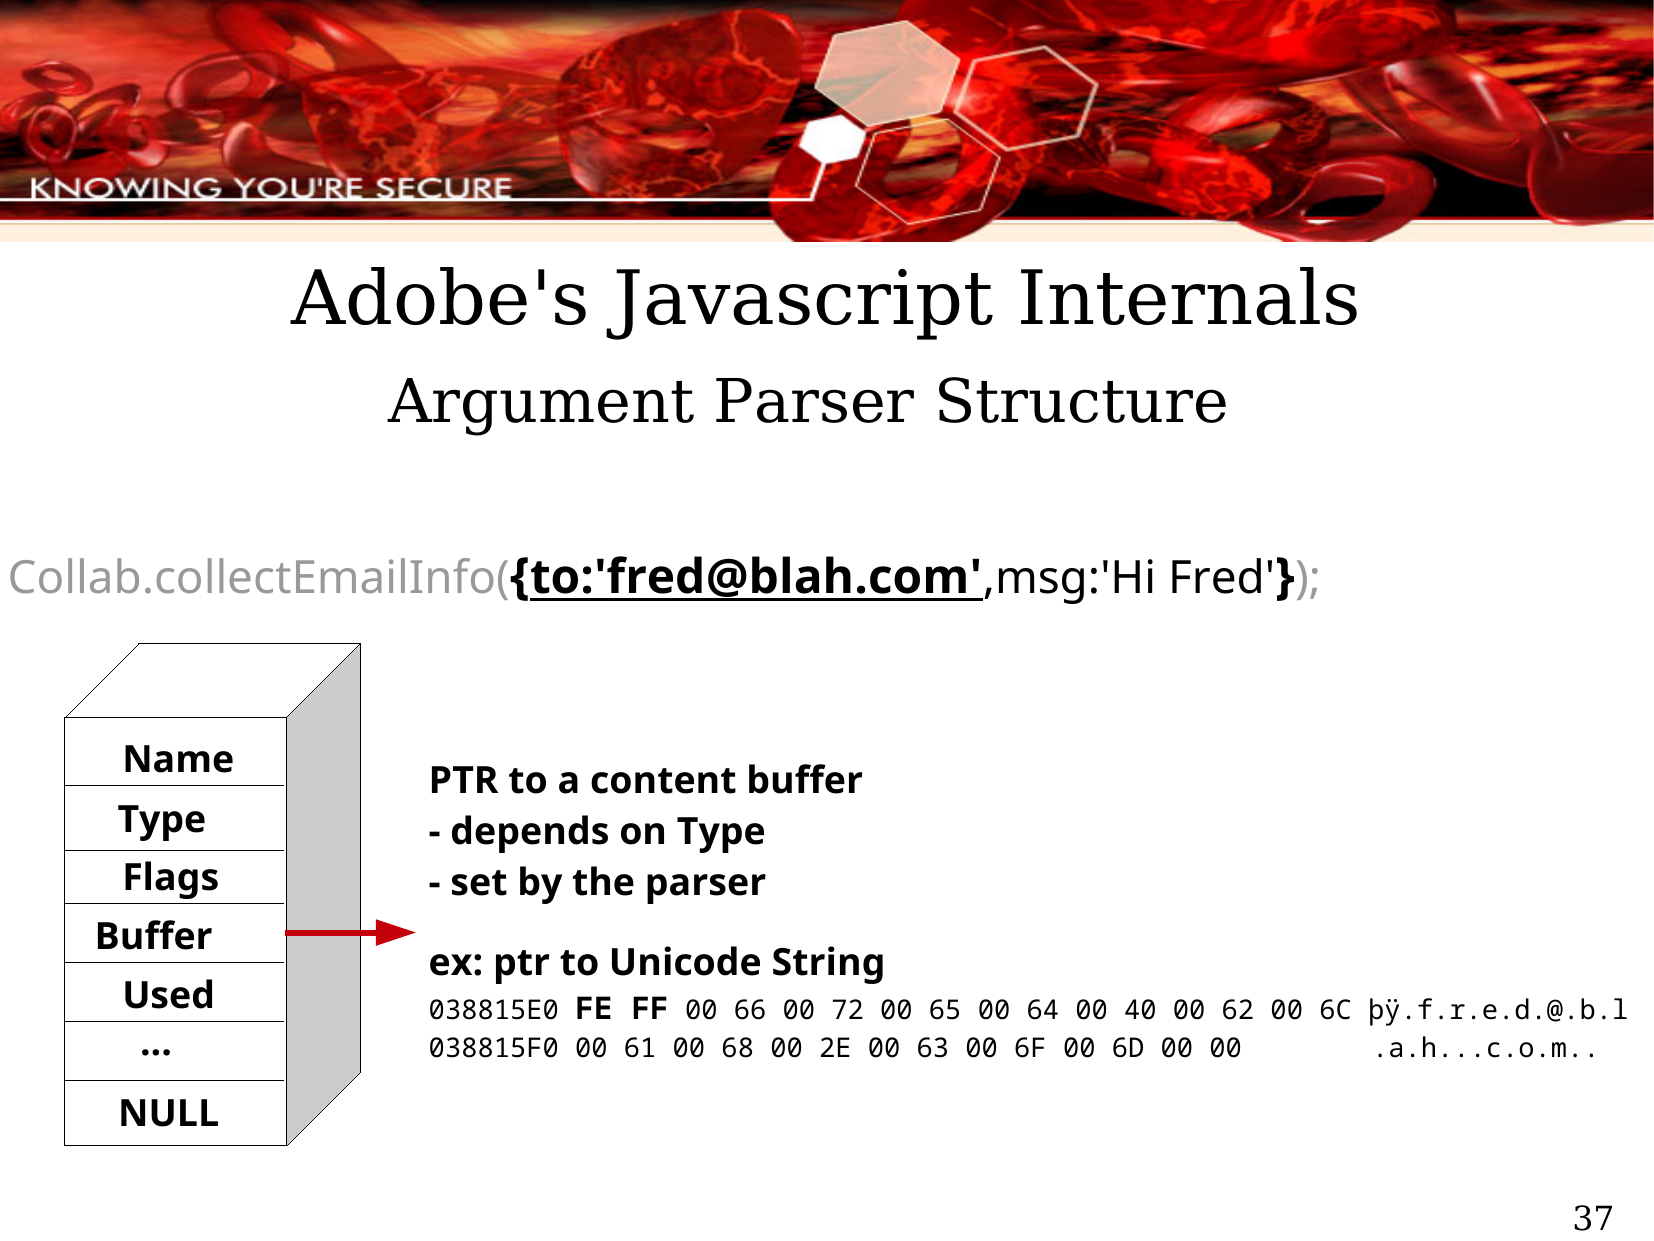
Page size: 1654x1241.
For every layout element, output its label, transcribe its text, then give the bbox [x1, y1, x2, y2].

text_box [64, 643, 361, 1146]
text_box Collab.collectEmailInfo({to:'fred@blah.com',msg:'Hi Fred'}); [4, 537, 1649, 622]
text_box [64, 786, 122, 850]
text_box Buffer [94, 909, 252, 968]
text_box Name [122, 732, 243, 792]
title Adobe's Javascript Internals [0, 195, 1654, 403]
text_box [64, 851, 122, 903]
text_box [64, 963, 122, 1021]
text_box ... [139, 1015, 212, 1075]
text_box [64, 904, 122, 962]
text_box Argument Parser Structure [388, 366, 1231, 437]
text_box PTR to a content buffer - depends on Type - set by the parser ex: ptr to Unicode String 038815E0 FE FF 00 66 00 72 00 65 00 64 00 40 00 62 00 6C þÿ.f.r.e.d.@.b.l 038815F0 00 61 00 68 00 2E 00 63 00 6F 00 6D 00 00 .a.h...c.o.m.. [428, 753, 1628, 1088]
text_box Used [122, 968, 230, 1027]
text_box Type [117, 792, 230, 851]
picture [0, 0, 1654, 195]
text_box Flags [122, 850, 239, 909]
text_box NULL [118, 1086, 241, 1145]
